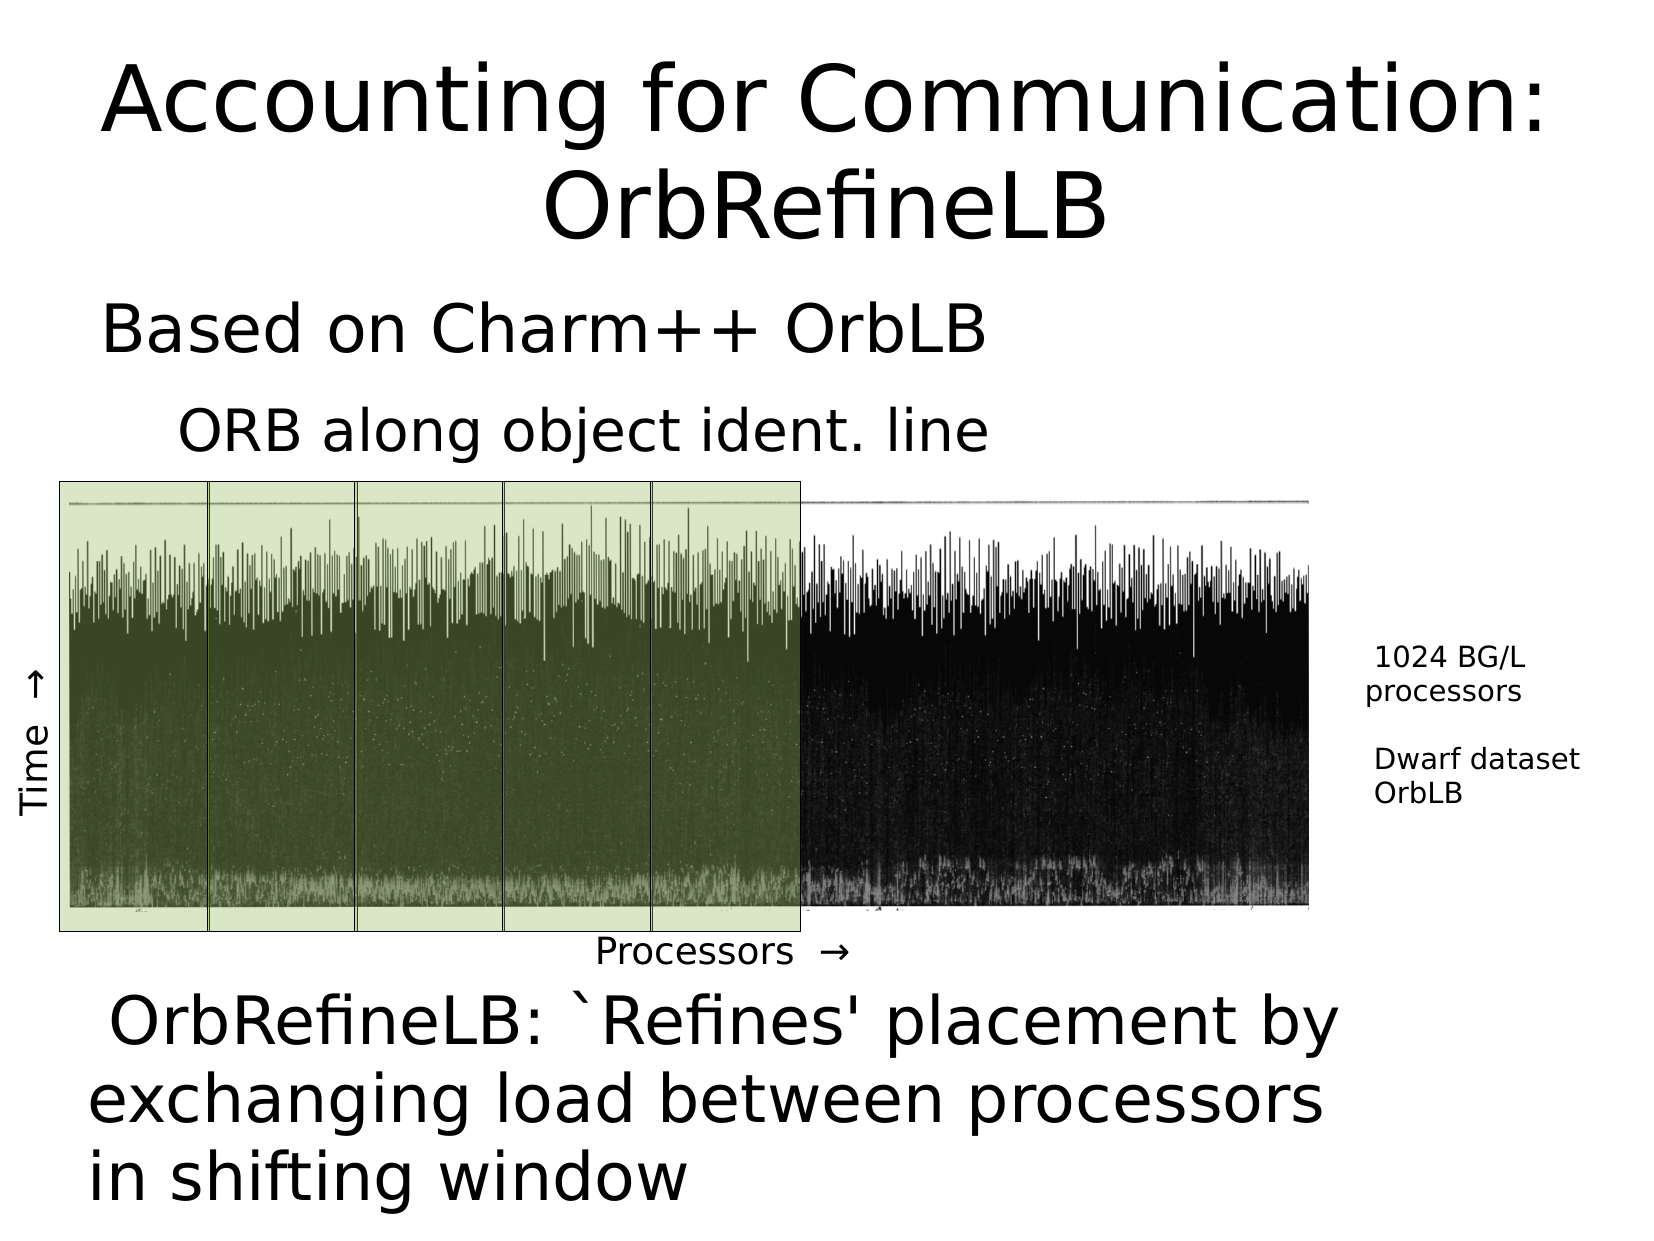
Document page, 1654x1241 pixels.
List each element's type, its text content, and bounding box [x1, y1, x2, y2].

text_box 1024 BG/L processors Dwarf dataset OrbLB [1350, 632, 1613, 819]
list Based on Charm++ OrbLB ORB along object ident. line [82, 290, 1571, 488]
text_box Time → [4, 658, 59, 832]
text_box [59, 481, 801, 932]
text_box OrbRefineLB: `Refines' placement by exchanging load between processors in shifting window [72, 975, 1576, 1224]
picture [801, 499, 1309, 911]
text_box Processors → [580, 922, 861, 975]
title Accounting for Communication: OrbRefineLB [82, 45, 1571, 261]
